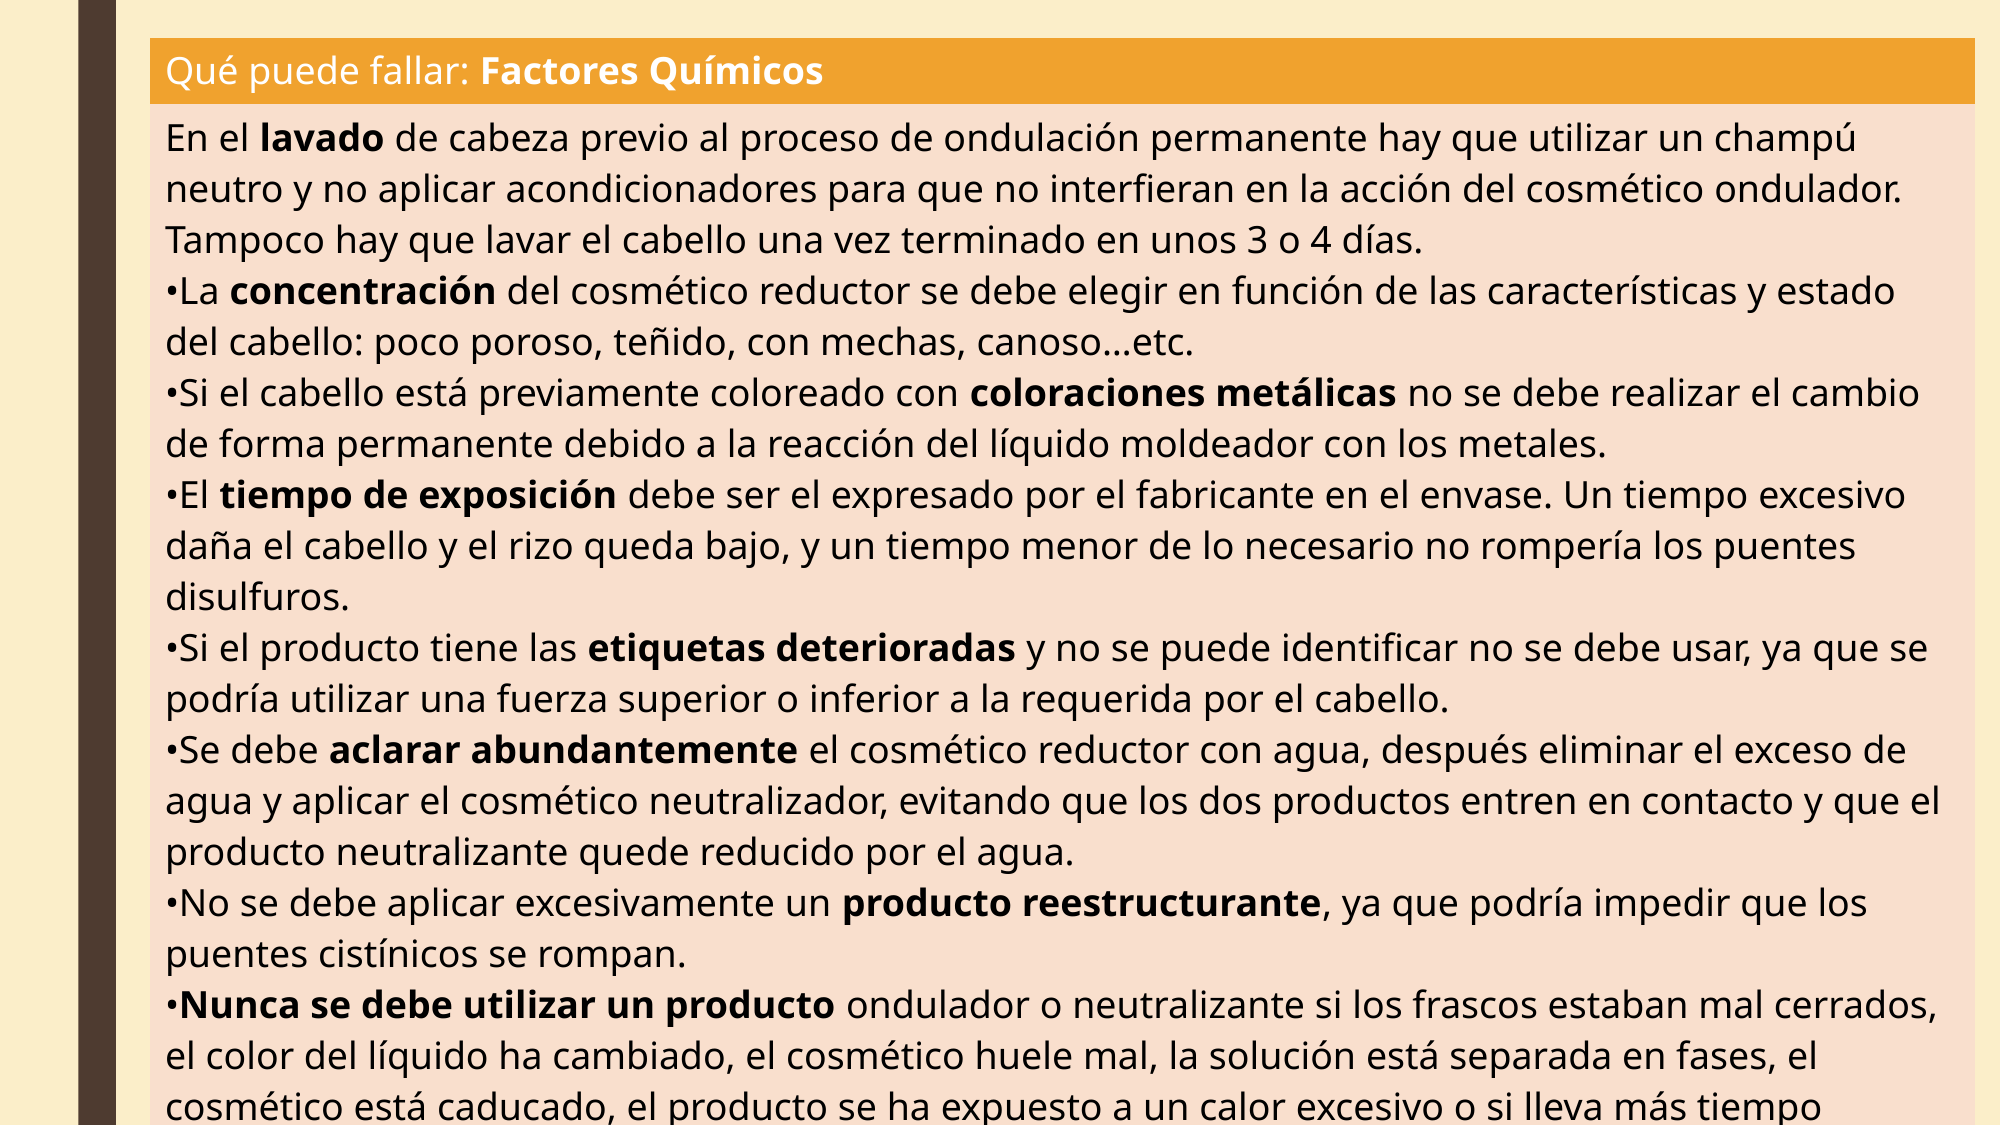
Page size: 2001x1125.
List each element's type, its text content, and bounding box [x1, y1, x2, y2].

table_cell En el lavado de cabeza previo al proceso de ondulación permanente hay que utilizar un champú neutro y no aplicar acondicionadores para que no interfieran en la acción del cosmético ondulador. Tampoco hay que lavar el cabello una vez terminado en unos 3 o 4 días. •La concentración del cosmético reductor se debe elegir en función de las características y estado del cabello: poco poroso, teñido, con mechas, canoso…etc. •Si el cabello está previamente coloreado con coloraciones metálicas no se debe realizar el cambio de forma permanente debido a la reacción del líquido moldeador con los metales. •El tiempo de exposición debe ser el expresado por el fabricante en el envase. Un tiempo excesivo daña el cabello y el rizo queda bajo, y un tiempo menor de lo necesario no rompería los puentes disulfuros. •Si el producto tiene las etiquetas deterioradas y no se puede identificar no se debe usar, ya que se podría utilizar una fuerza superior o inferior a la requerida por el cabello. •Se debe aclarar abundantemente el cosmético reductor con agua, después eliminar el exceso de agua y aplicar el cosmético neutralizador, evitando que los dos productos entren en contacto y que el producto neutralizante quede reducido por el agua. •No se debe aplicar excesivamente un producto reestructurante, ya que podría impedir que los puentes cistínicos se rompan. •Nunca se debe utilizar un producto ondulador o neutralizante si los frascos estaban mal cerrados, el color del líquido ha cambiado, el cosmético huele mal, la solución está separada en fases, el cosmético está caducado, el producto se ha expuesto a un calor excesivo o si lleva más tiempo abierto de lo que aconseja el fabricante en sus instrucciones de uso. •Se debe preparar el producto minutos antes de su aplicación para que no pierda fuerza y en pequeña cantidad. [150, 104, 1975, 1125]
table_header Qué puede fallar: Factores Químicos [150, 38, 1975, 104]
